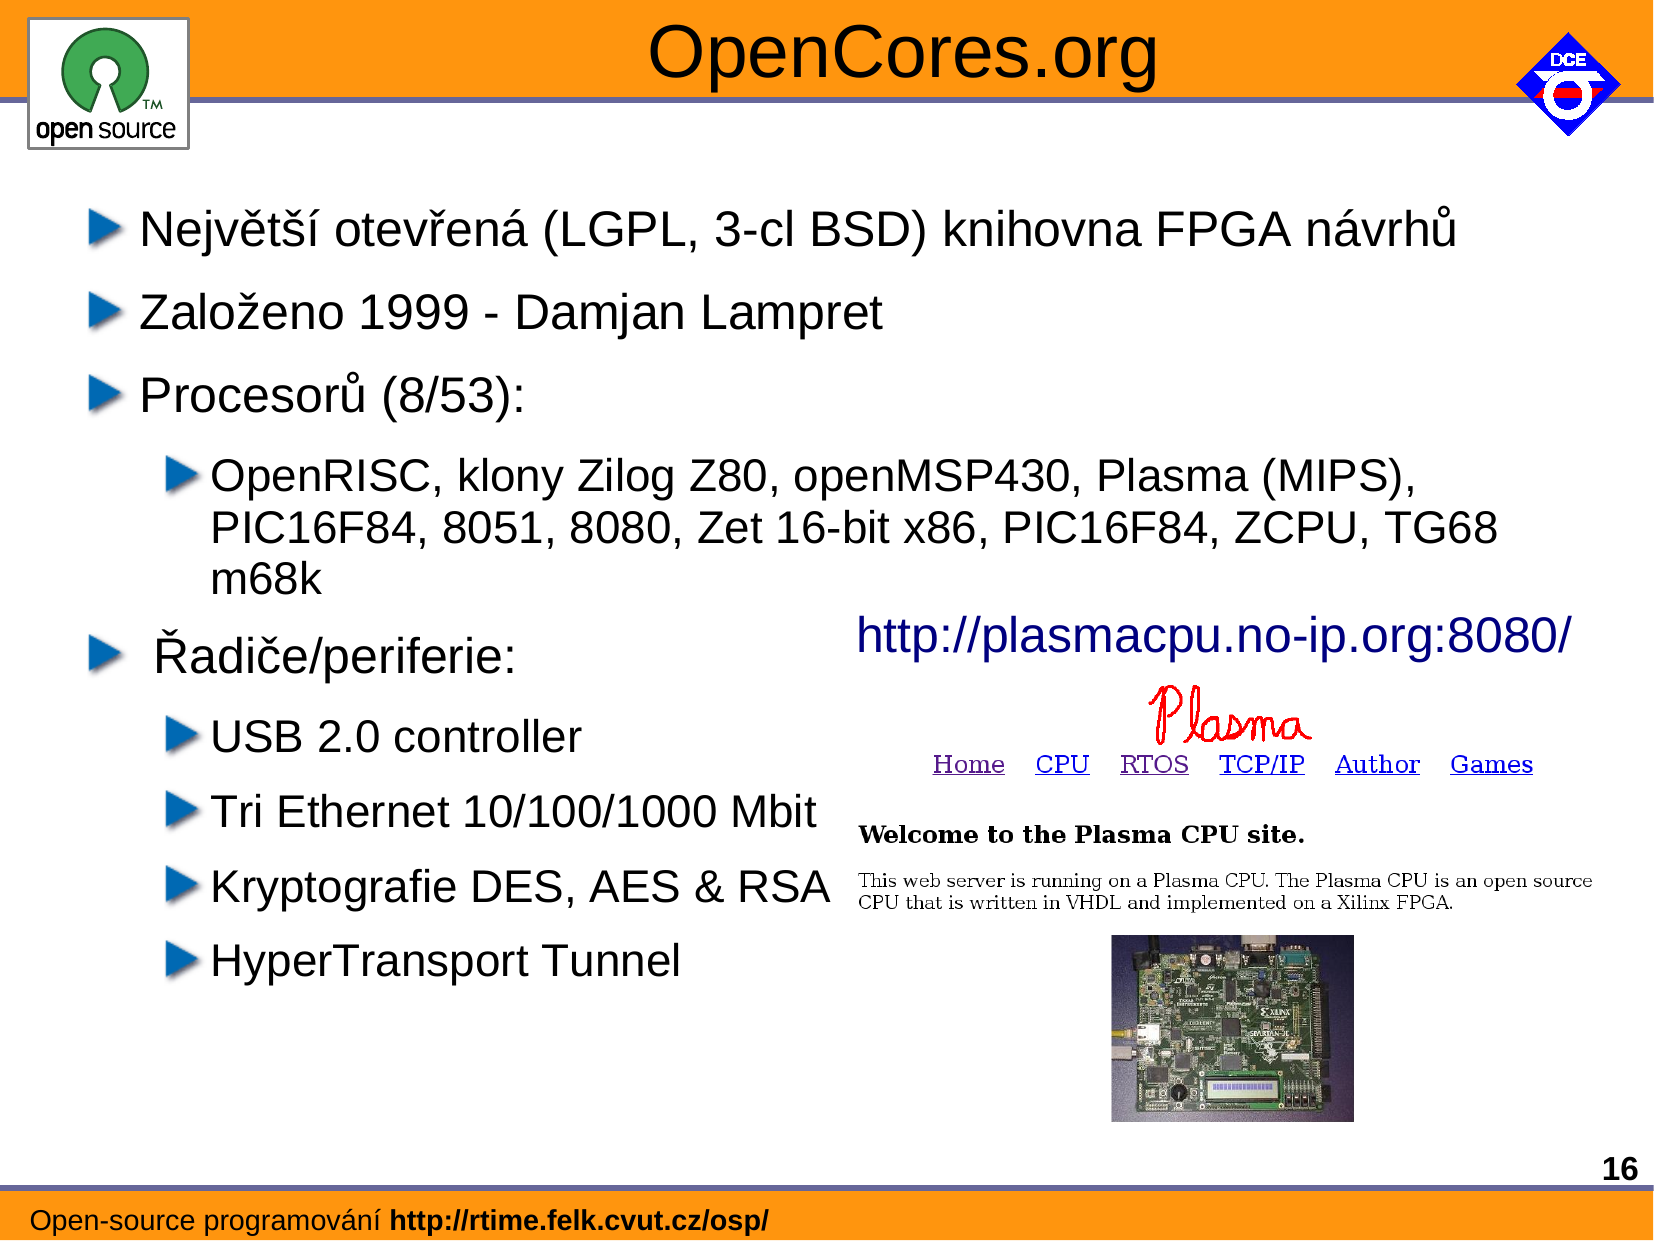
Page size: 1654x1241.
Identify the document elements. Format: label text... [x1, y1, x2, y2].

title OpenCores.org [178, 4, 1631, 98]
picture [849, 674, 1600, 1130]
text_box http://plasmacpu.no-ip.org:8080/ [849, 600, 1588, 676]
list Největší otevřená (LGPL, 3-cl BSD) knihovna FPGA návrhů Založeno 1999 - Damjan Lampret Procesorů (8/53): OpenRISC, klony Zilog Z80, openMSP430, Plasma (MIPS), PIC16F84, 8051, 8080, Zet 16-bit x86, PIC16F84, ZCPU, TG68 m68k Řadiče/periferie: USB 2.0 controller Tri Ethernet 10/100/1000 Mbit Kryptografie DES, AES & RSA HyperTransport Tunnel [68, 201, 1592, 1106]
